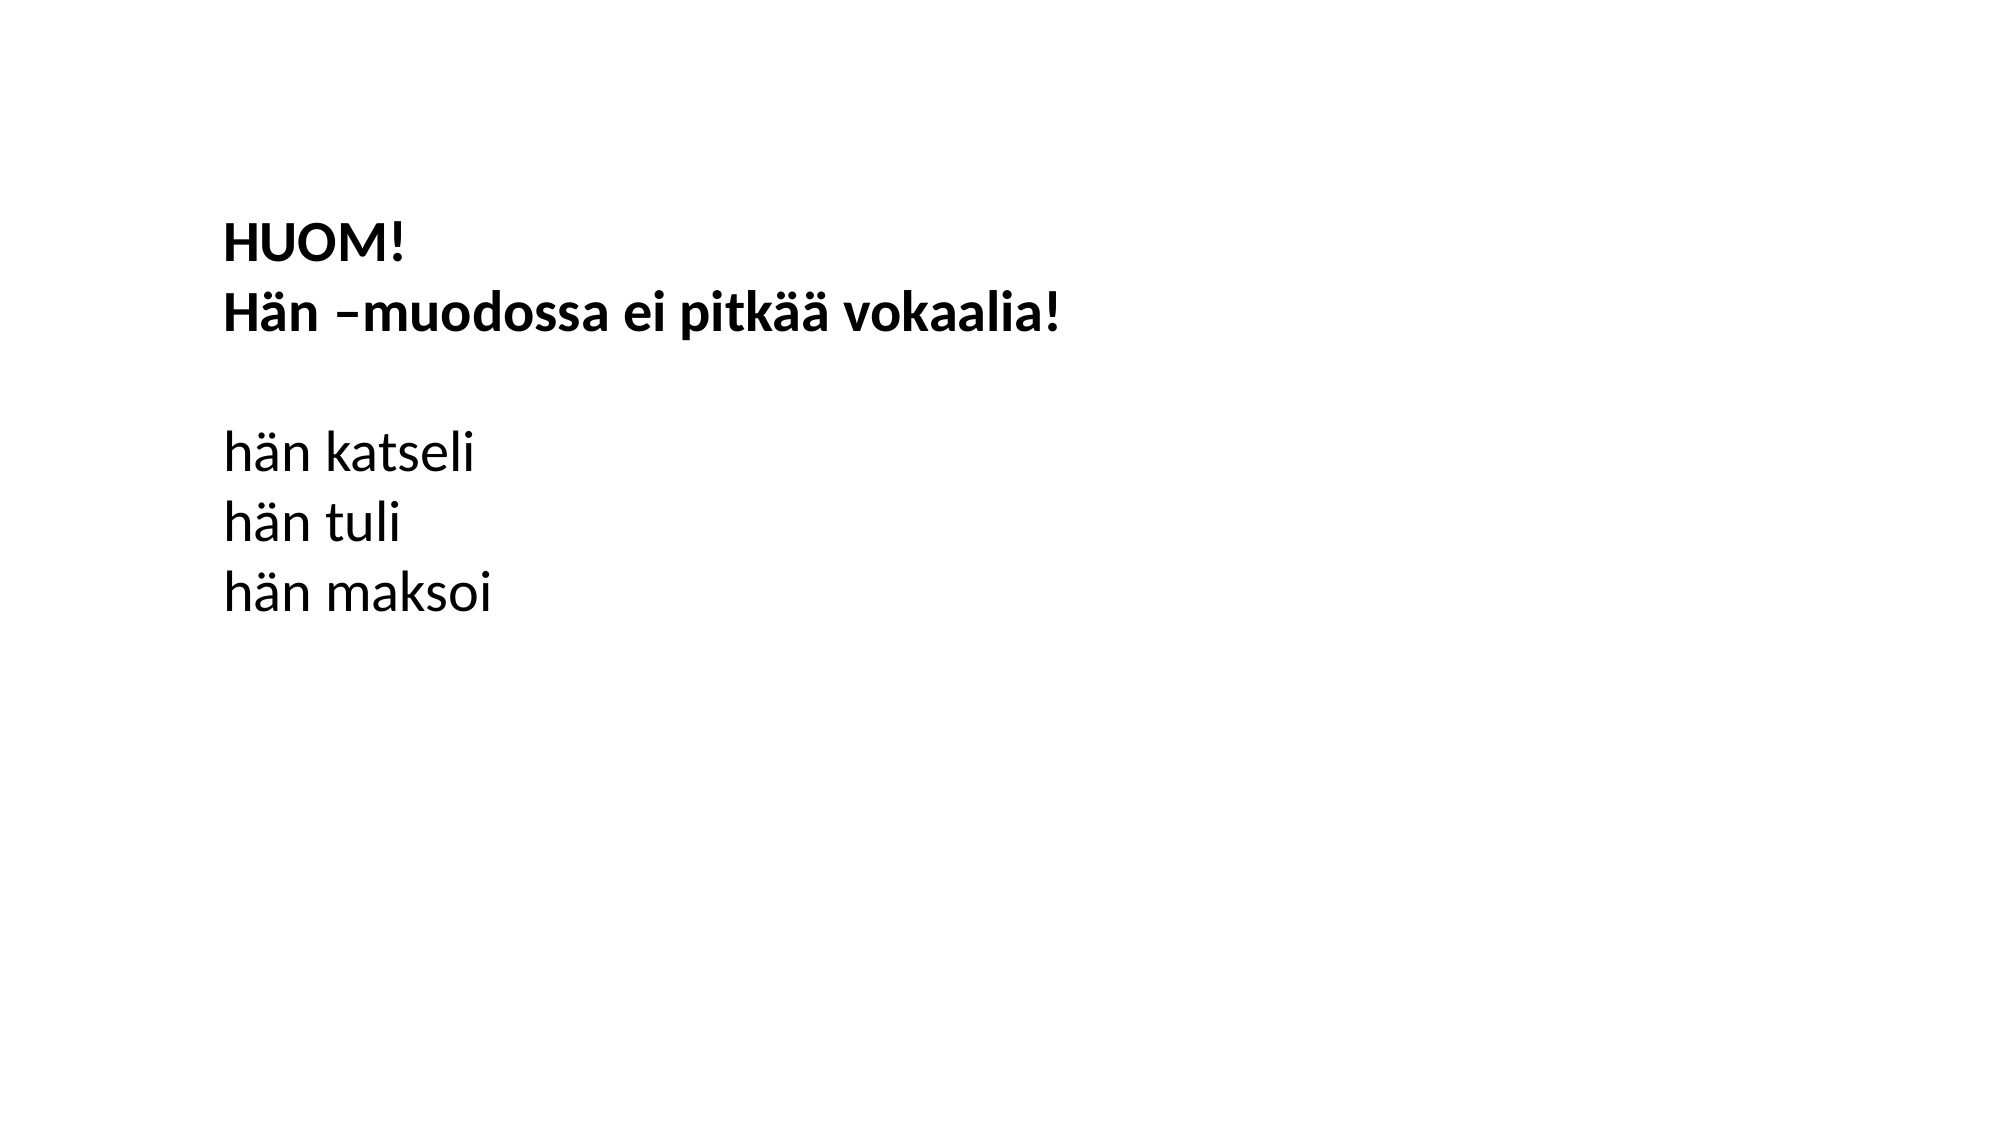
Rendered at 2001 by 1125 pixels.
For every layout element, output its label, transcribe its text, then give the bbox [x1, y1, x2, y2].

text_box HUOM! Hän –muodossa ei pitkää vokaalia! hän katseli hän tuli hän maksoi [208, 195, 1511, 681]
